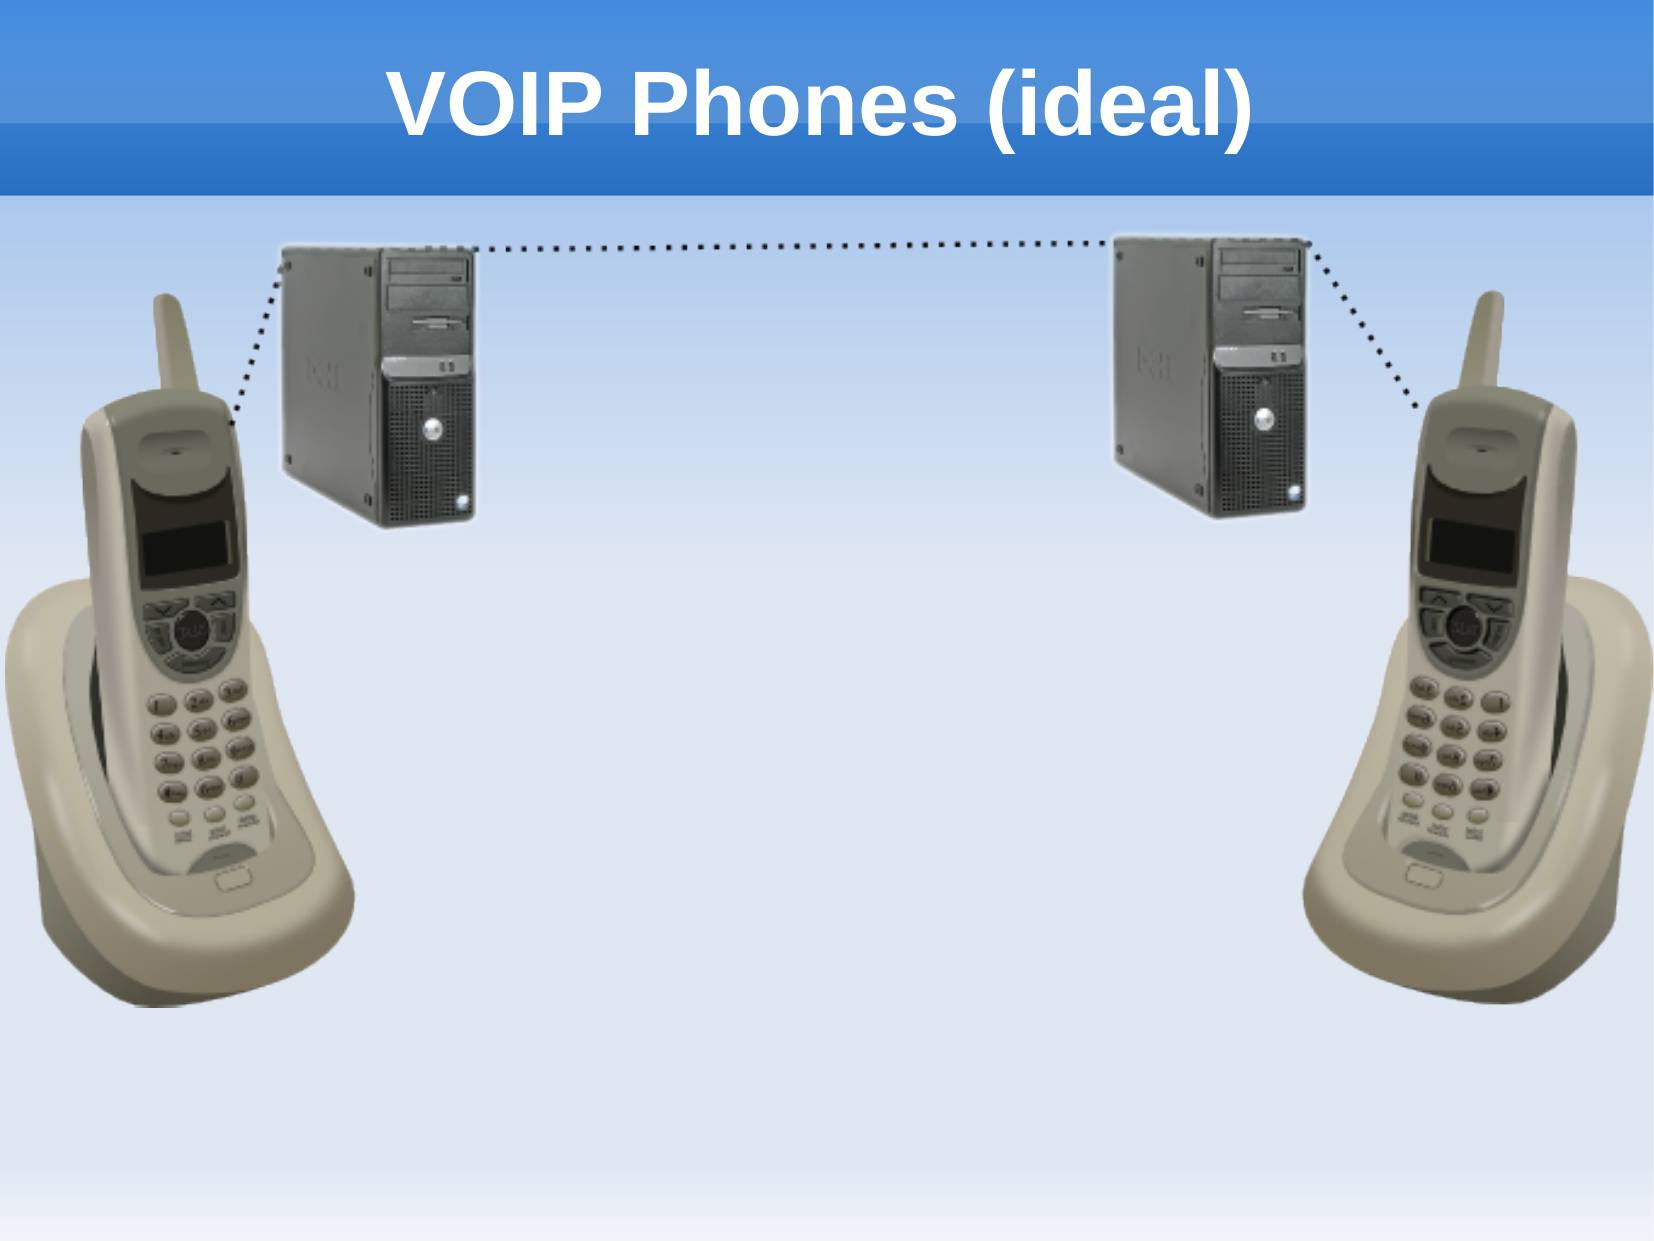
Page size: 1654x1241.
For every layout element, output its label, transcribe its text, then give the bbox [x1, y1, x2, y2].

picture [0, 0, 1654, 1241]
title VOIP Phones (ideal) [76, 7, 1565, 200]
